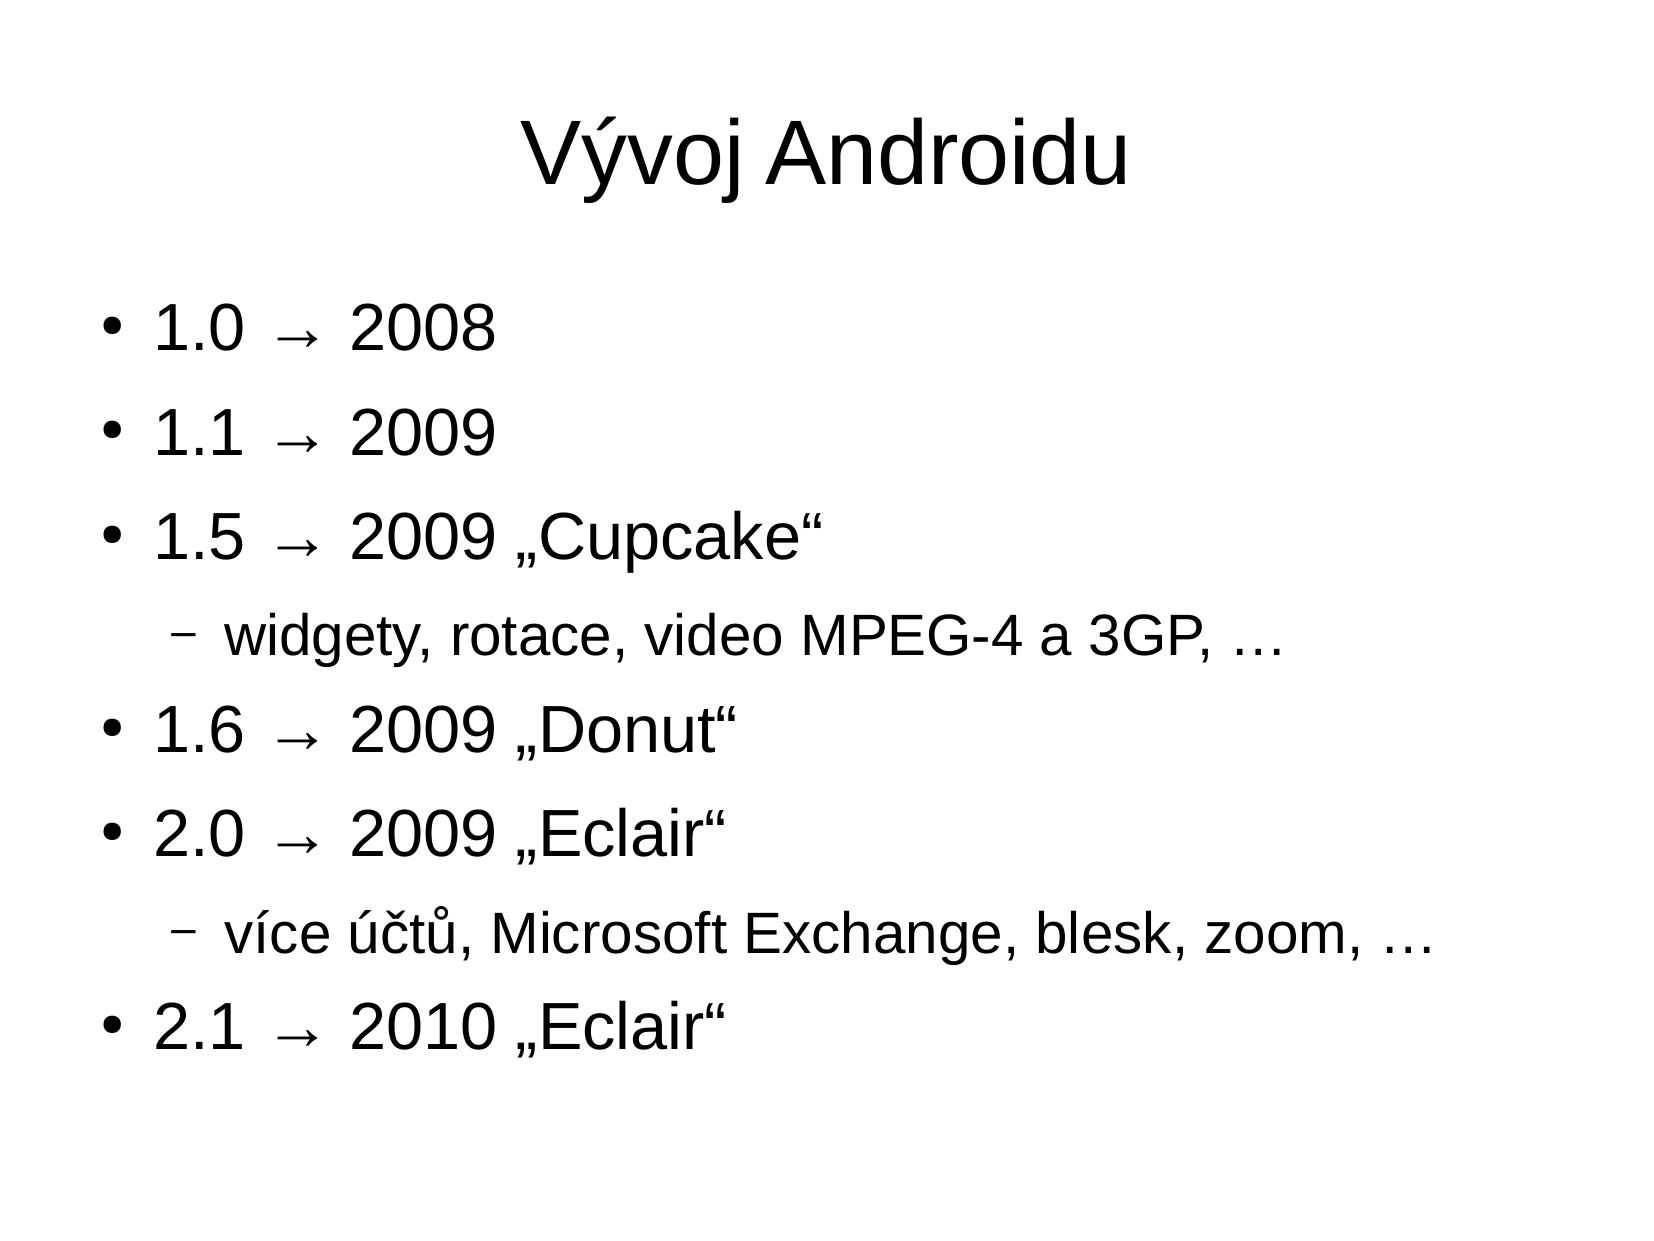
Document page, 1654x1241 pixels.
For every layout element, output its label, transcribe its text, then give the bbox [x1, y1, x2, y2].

title Vývoj Androidu [82, 49, 1571, 257]
list 1.0 → 2008 1.1 → 2009 1.5 → 2009 „Cupcake“ widgety, rotace, video MPEG-4 a 3GP, … 1.6 → 2009 „Donut“ 2.0 → 2009 „Eclair“ více účtů, Microsoft Exchange, blesk, zoom, … 2.1 → 2010 „Eclair“ [82, 290, 1571, 1182]
